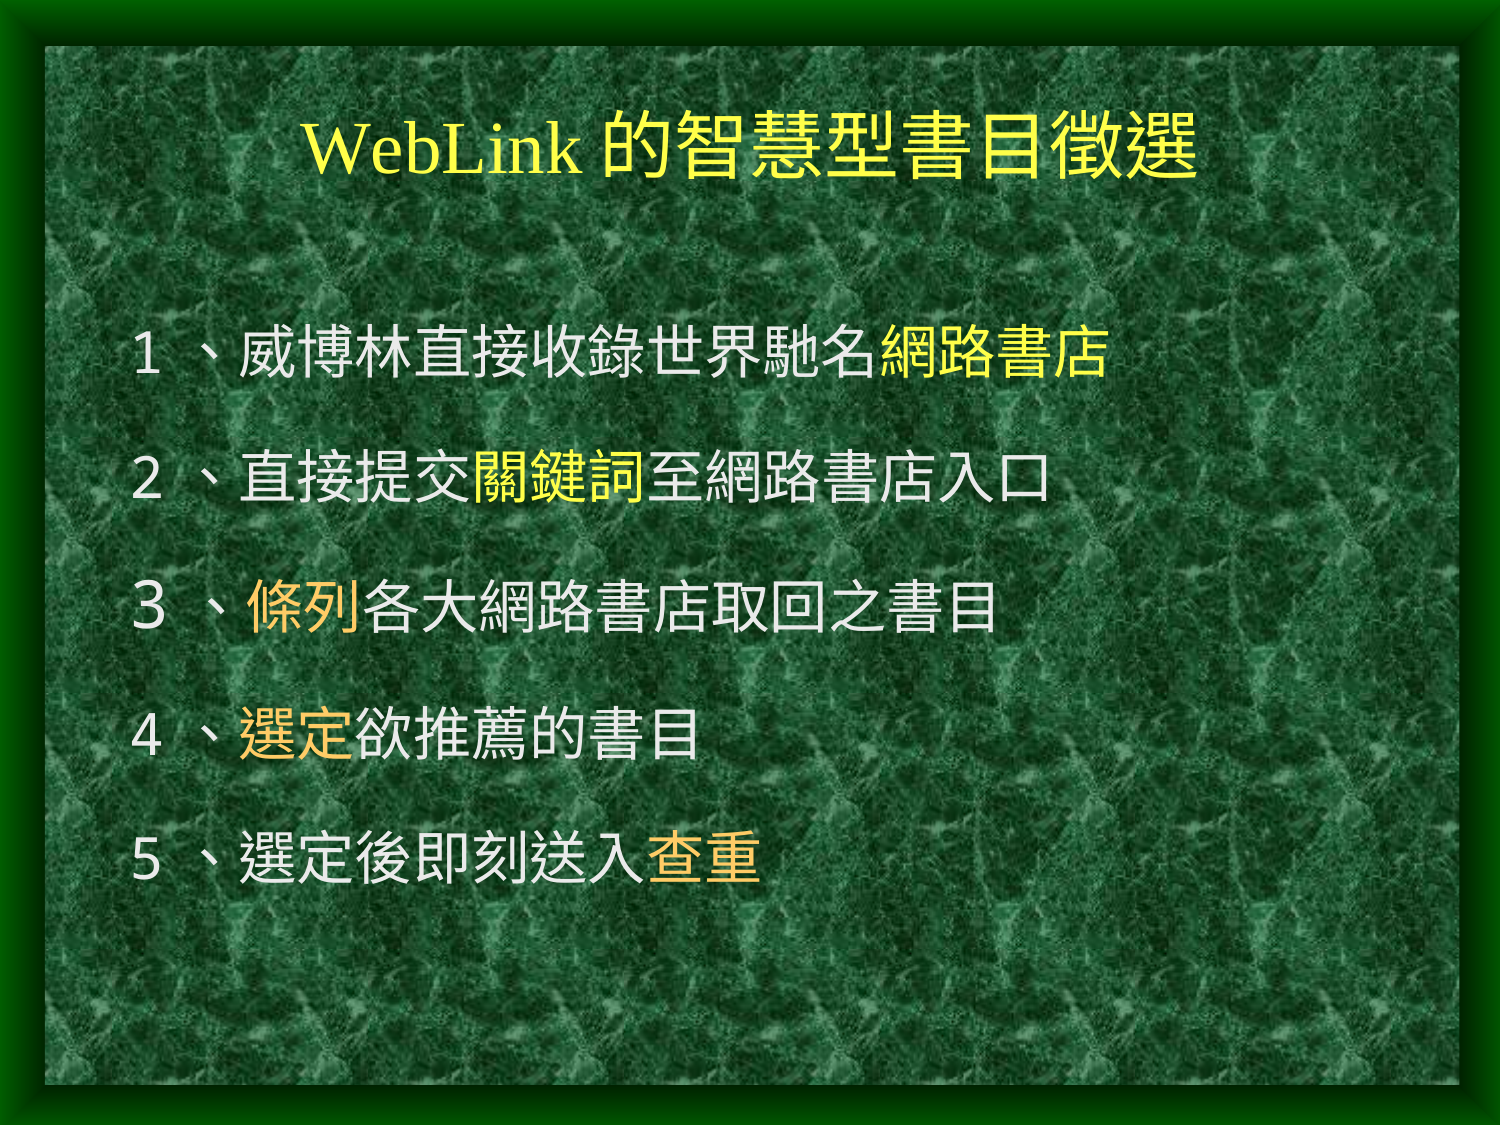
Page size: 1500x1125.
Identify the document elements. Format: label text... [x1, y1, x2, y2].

list 1、威博林直接收錄世界馳名網路書店 2、直接提交關鍵詞至網路書店入口 3、條列各大網路書店取回之書目 4、選定欲推薦的書目 5、選定後即刻送入查重 [114, 273, 1390, 949]
title WebLink的智慧型書目徵選 [112, 97, 1388, 293]
picture [44, 46, 1460, 1085]
